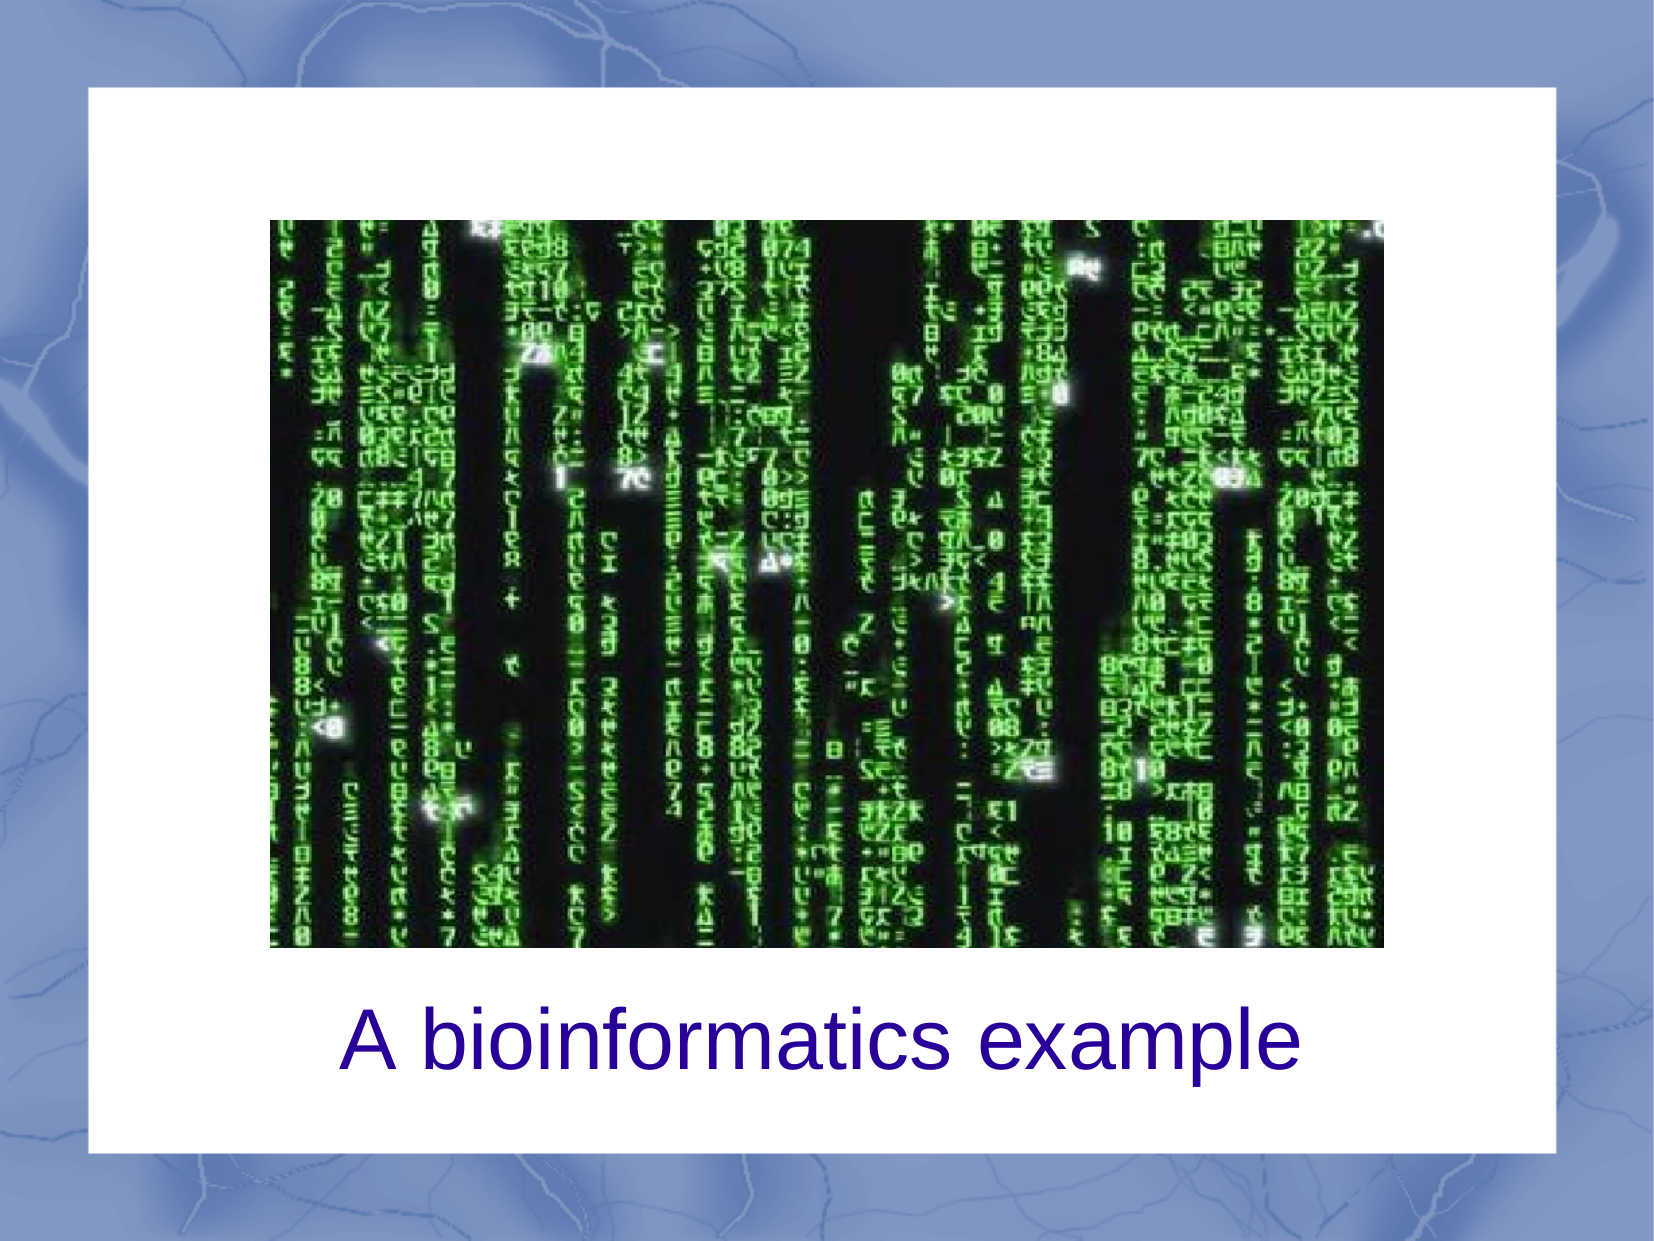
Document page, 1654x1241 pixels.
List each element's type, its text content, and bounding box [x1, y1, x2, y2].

picture [0, 0, 1654, 1241]
title A bioinformatics example [112, 935, 1531, 1143]
